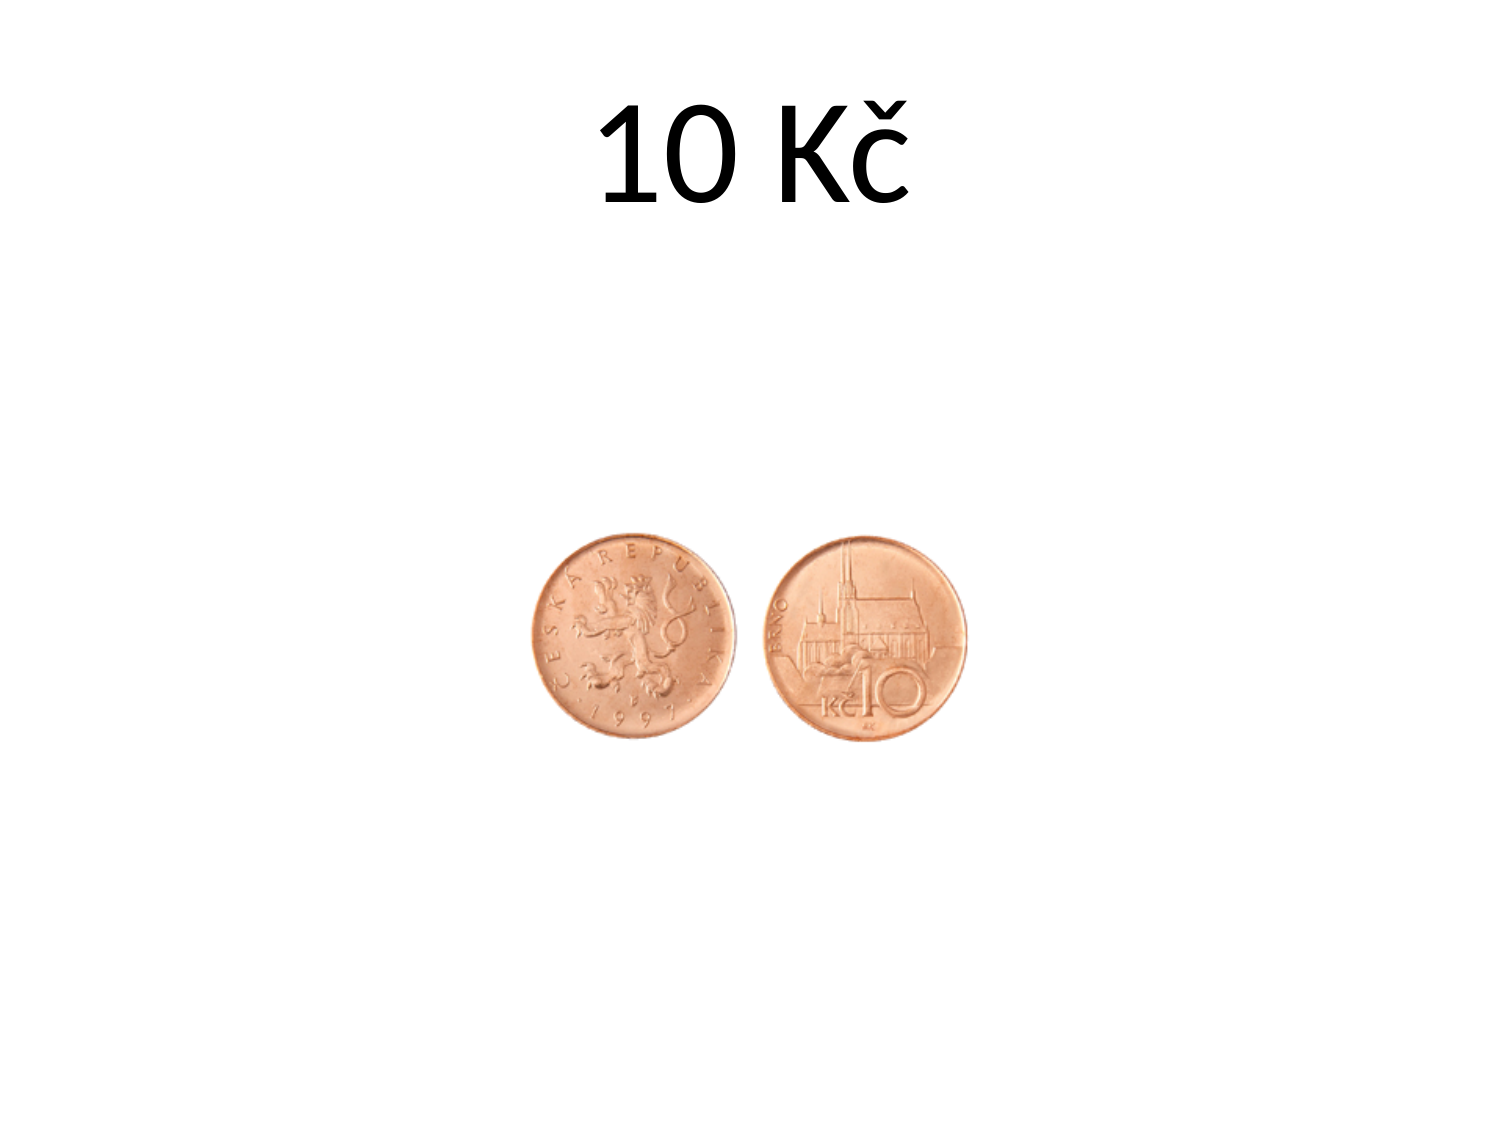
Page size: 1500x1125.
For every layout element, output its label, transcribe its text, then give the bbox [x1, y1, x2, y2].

picture [526, 527, 837, 750]
title 10 Kč [75, 45, 1426, 233]
list [837, 262, 1500, 1005]
